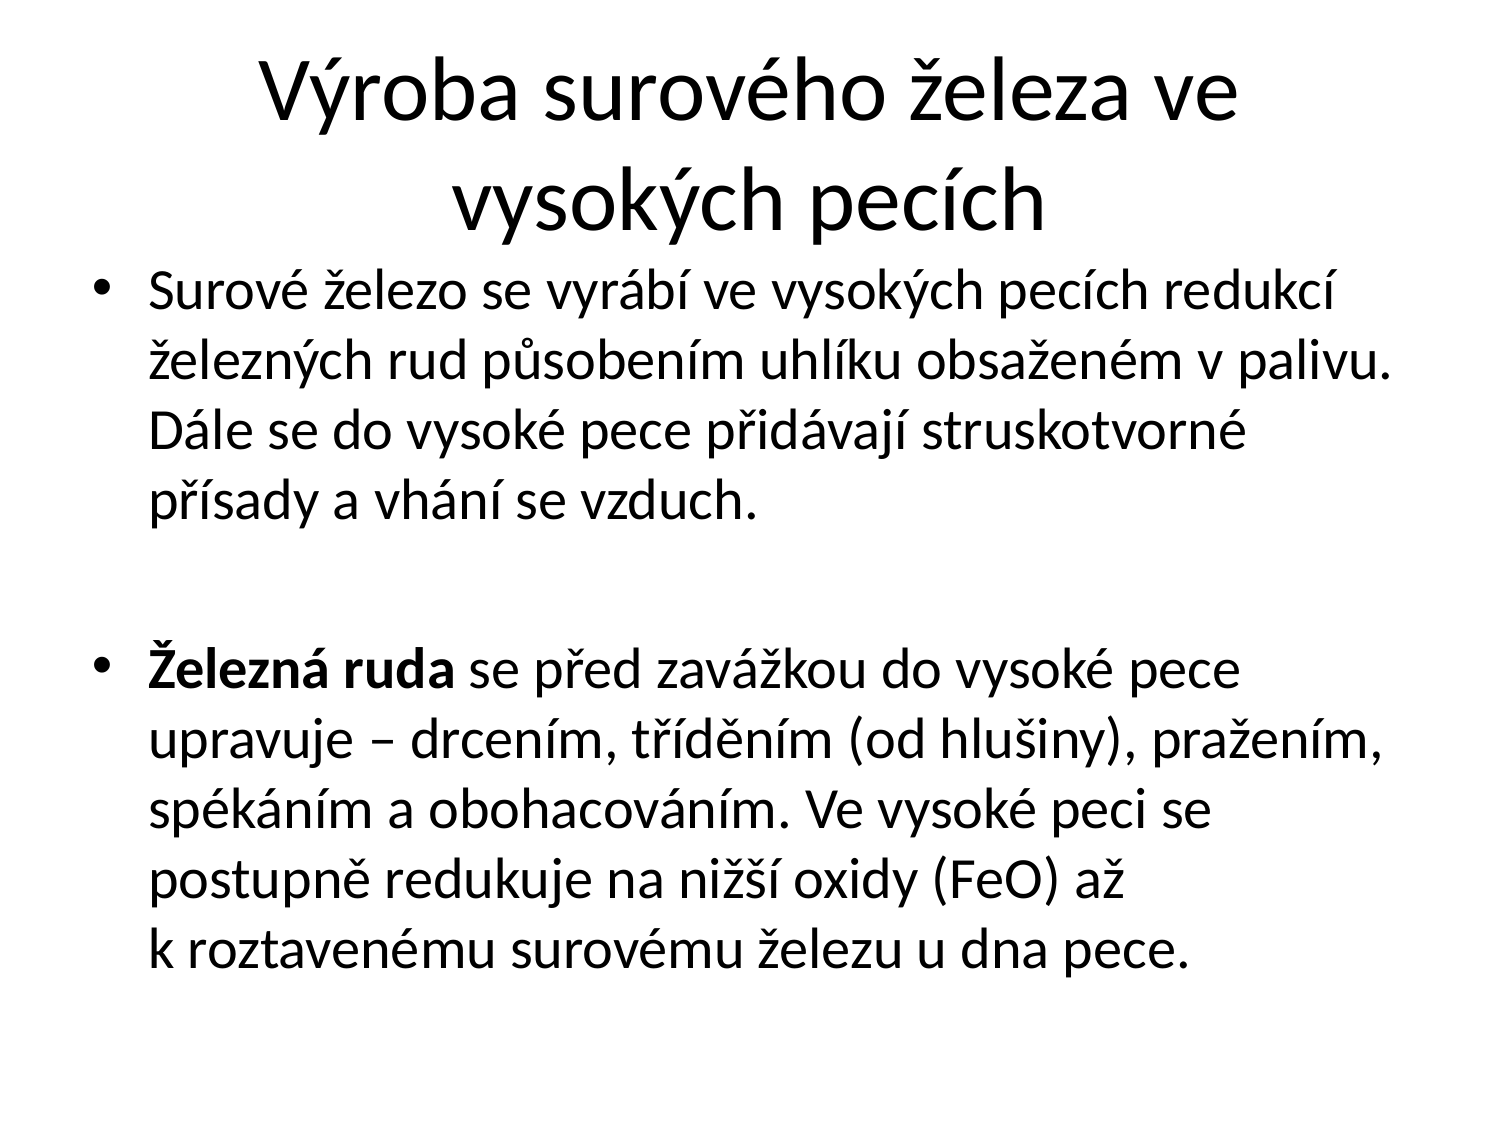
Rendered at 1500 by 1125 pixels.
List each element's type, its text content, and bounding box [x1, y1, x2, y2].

title Výroba surového železa ve vysokých pecích [75, 21, 1426, 257]
list Surové železo se vyrábí ve vysokých pecích redukcí železných rud působením uhlíku obsaženém v palivu. Dále se do vysoké pece přidávají struskotvorné přísady a vhání se vzduch. Železná ruda se před zavážkou do vysoké pece upravuje – drcením, tříděním (od hlušiny), pražením, spékáním a obohacováním. Ve vysoké peci se postupně redukuje na nižší oxidy (FeO) až k roztavenému surovému železu u dna pece. [76, 243, 1427, 1072]
